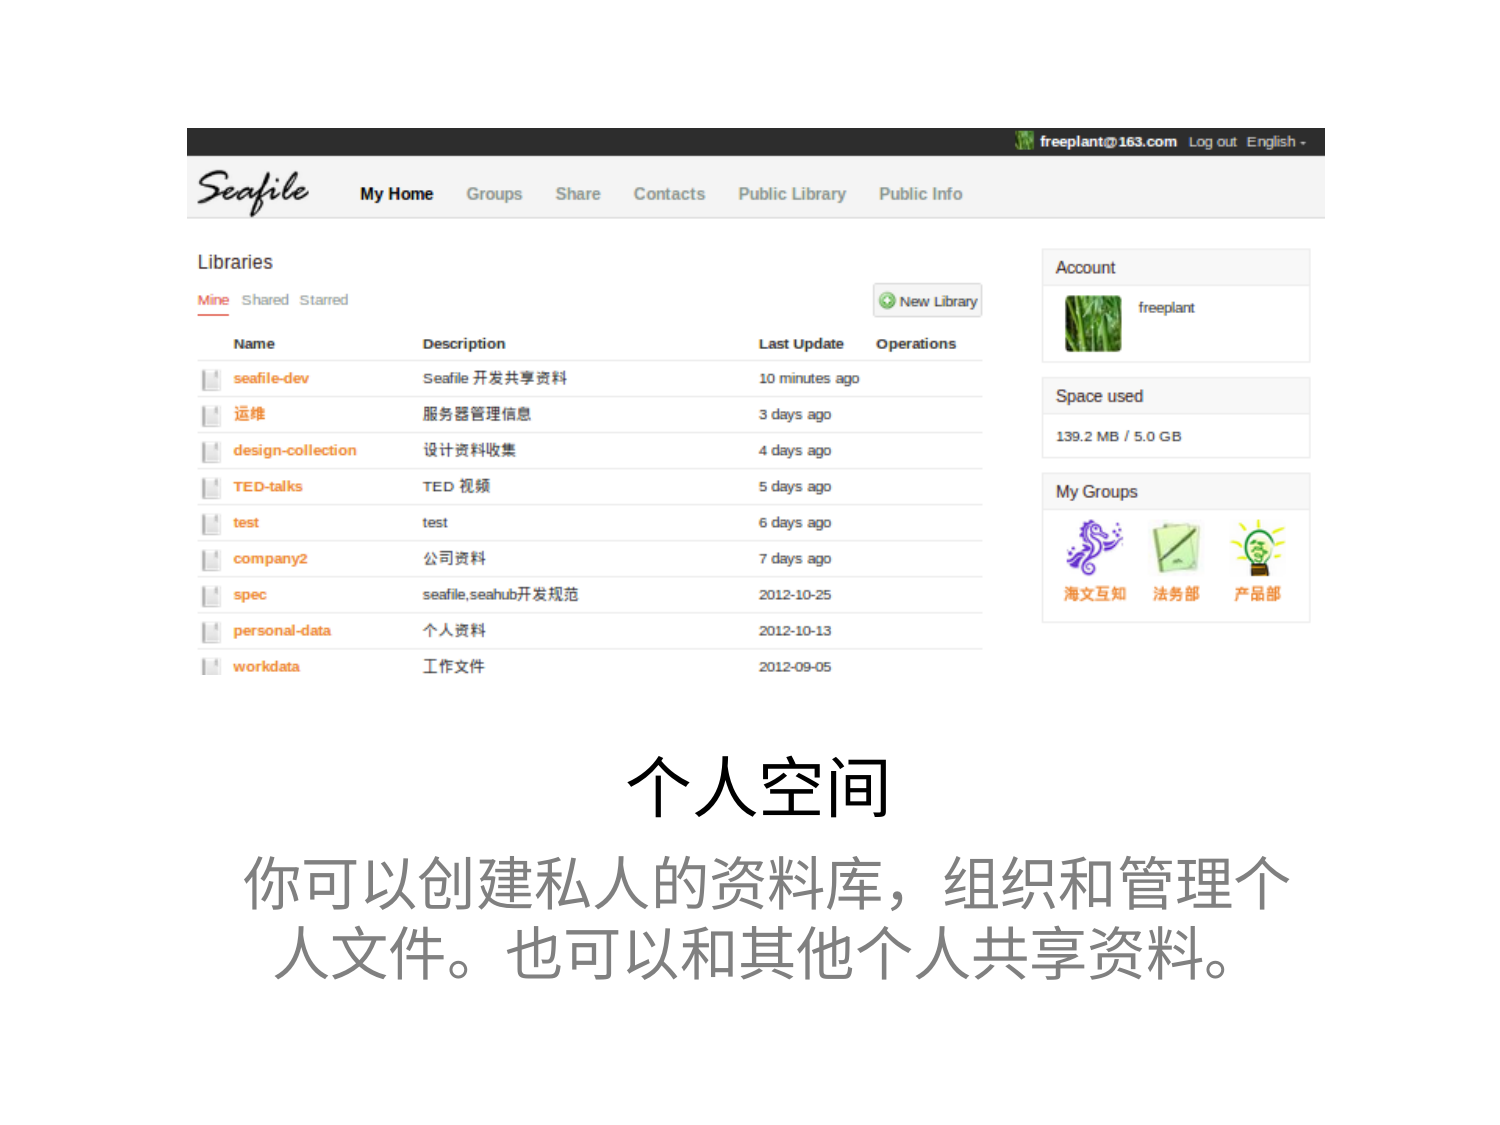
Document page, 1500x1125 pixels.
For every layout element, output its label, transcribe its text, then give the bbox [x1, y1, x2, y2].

text_box 你可以创建私人的资料库，组织和管理个人文件。也可以和其他个人共享资料。 [210, 839, 1325, 995]
picture [187, 128, 1325, 675]
text_box 个人空间 [610, 738, 908, 834]
